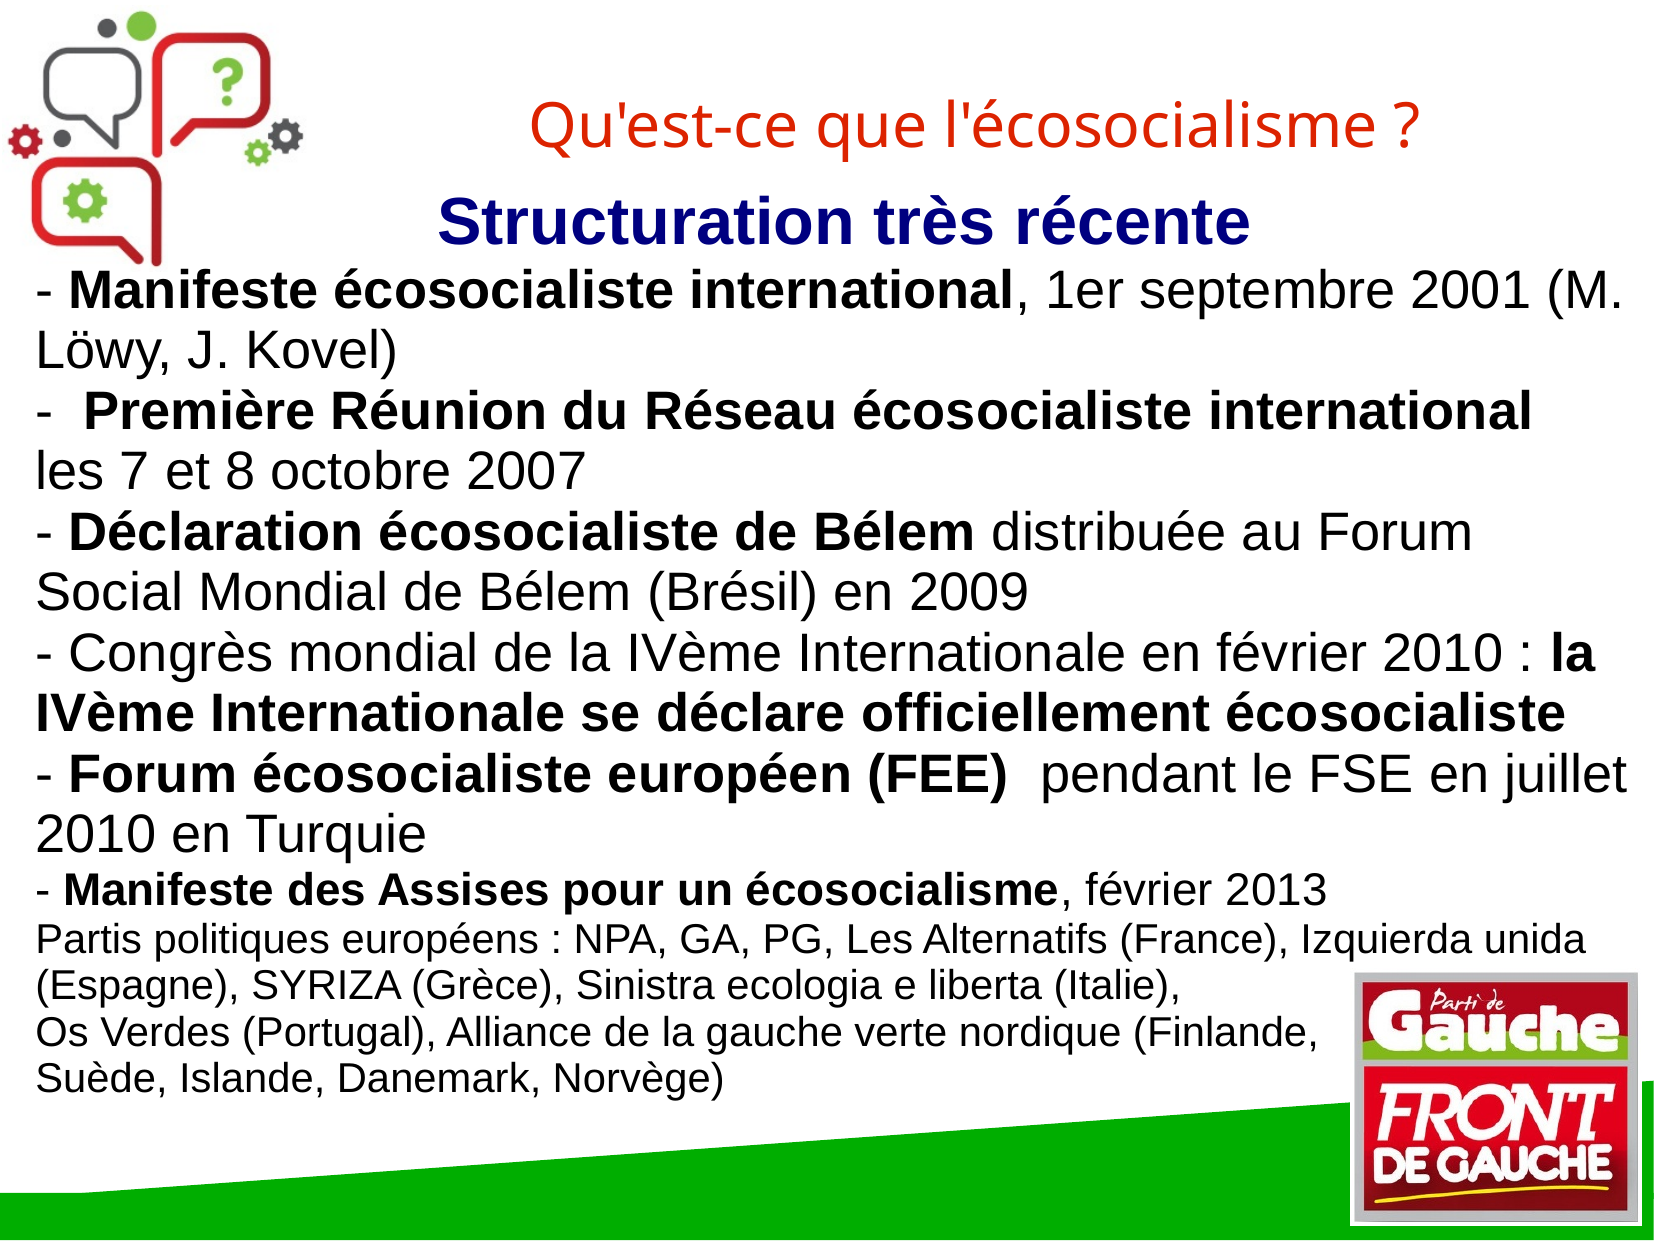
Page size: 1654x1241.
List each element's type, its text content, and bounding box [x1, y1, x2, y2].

subtitle Structuration très récente - Manifeste écosocialiste international, 1er septembre 2001 (M. Löwy, J. Kovel) - Première Réunion du Réseau écosocialiste international les 7 et 8 octobre 2007 - Déclaration écosocialiste de Bélem distribuée au Forum Social Mondial de Bélem (Brésil) en 2009 - Congrès mondial de la IVème Internationale en février 2010 : la IVème Internationale se déclare officiellement écosocialiste - Forum écosocialiste européen (FEE) pendant le FSE en juillet 2010 en Turquie - Manifeste des Assises pour un écosocialisme, février 2013 Partis politiques européens : NPA, GA, PG, Les Alternatifs (France), Izquierda unida (Espagne), SYRIZA (Grèce), Sinistra ecologia e liberta (Italie), Os Verdes (Portugal), Alliance de la gauche verte nordique (Finlande, Suède, Islande, Danemark, Norvège) [35, 177, 1630, 1108]
picture [1350, 968, 1642, 1226]
picture [2, 5, 327, 272]
title Qu'est-ce que l'écosocialisme ? [320, 19, 1630, 177]
